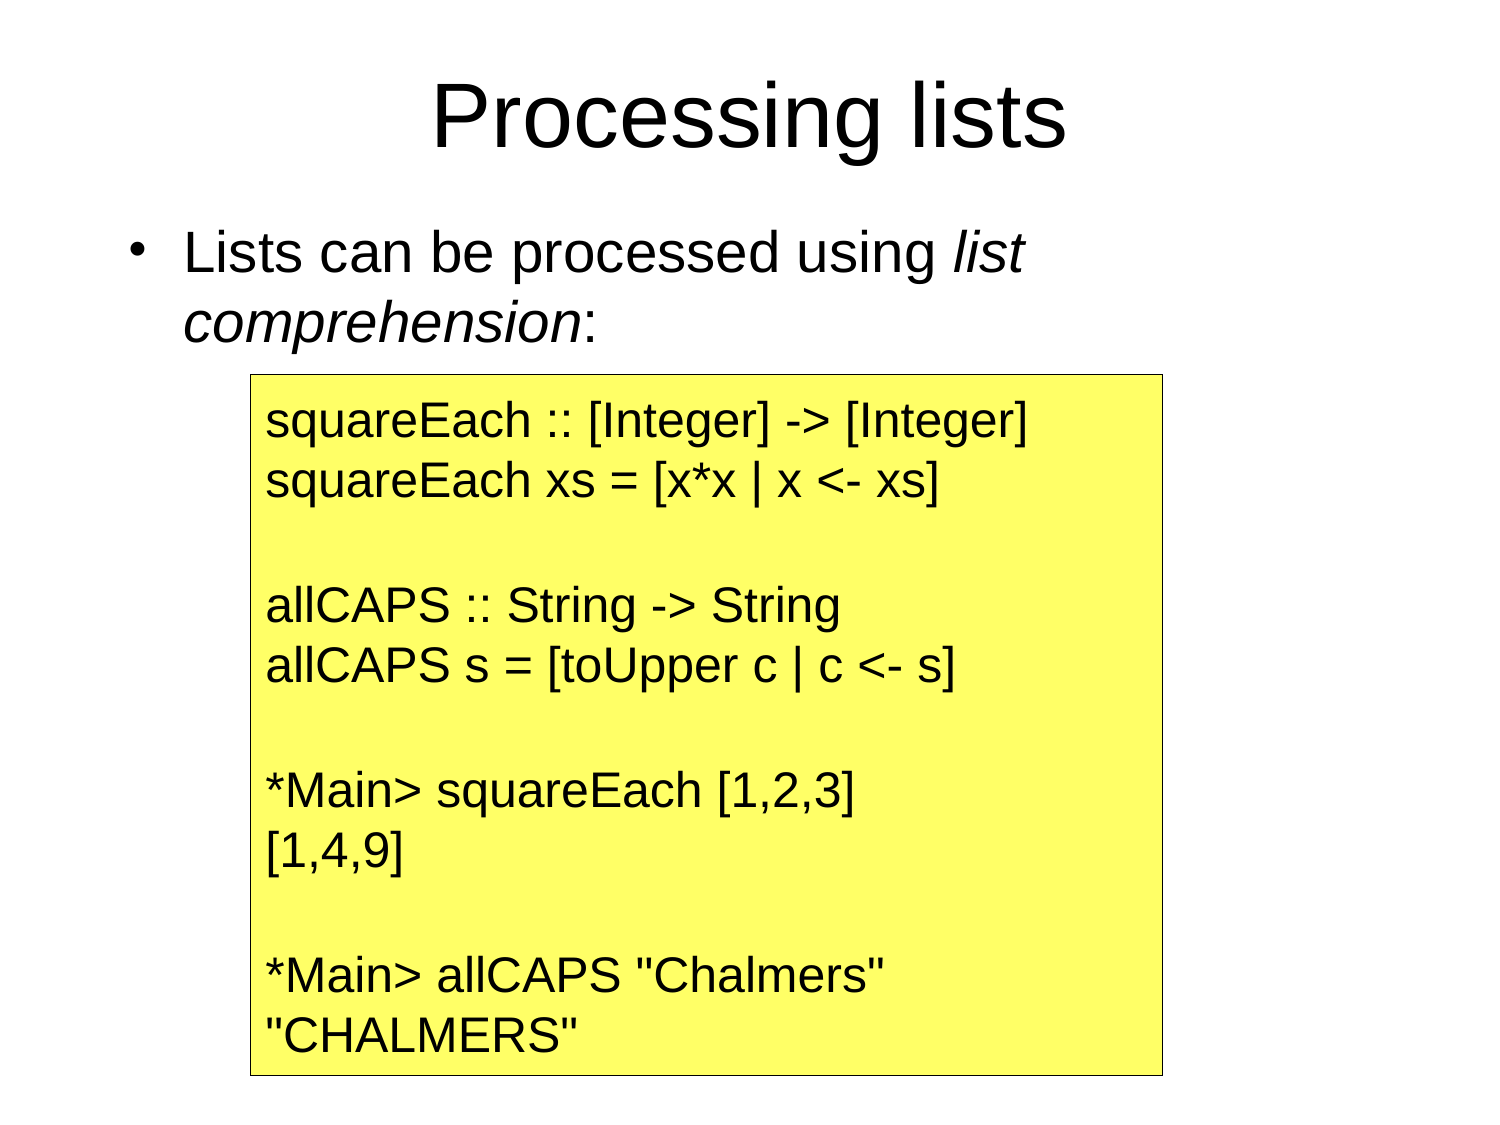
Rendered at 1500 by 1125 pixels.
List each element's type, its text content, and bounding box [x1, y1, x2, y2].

list Lists can be processed using list comprehension: [112, 206, 1388, 860]
text_box squareEach :: [Integer] -> [Integer] squareEach xs = [x*x | x <- xs] allCAPS :: String -> String allCAPS s = [toUpper c | c <- s] *Main> squareEach [1,2,3] [1,4,9] *Main> allCAPS "Chalmers" "CHALMERS" [250, 374, 1163, 1076]
title Processing lists [112, 17, 1388, 205]
